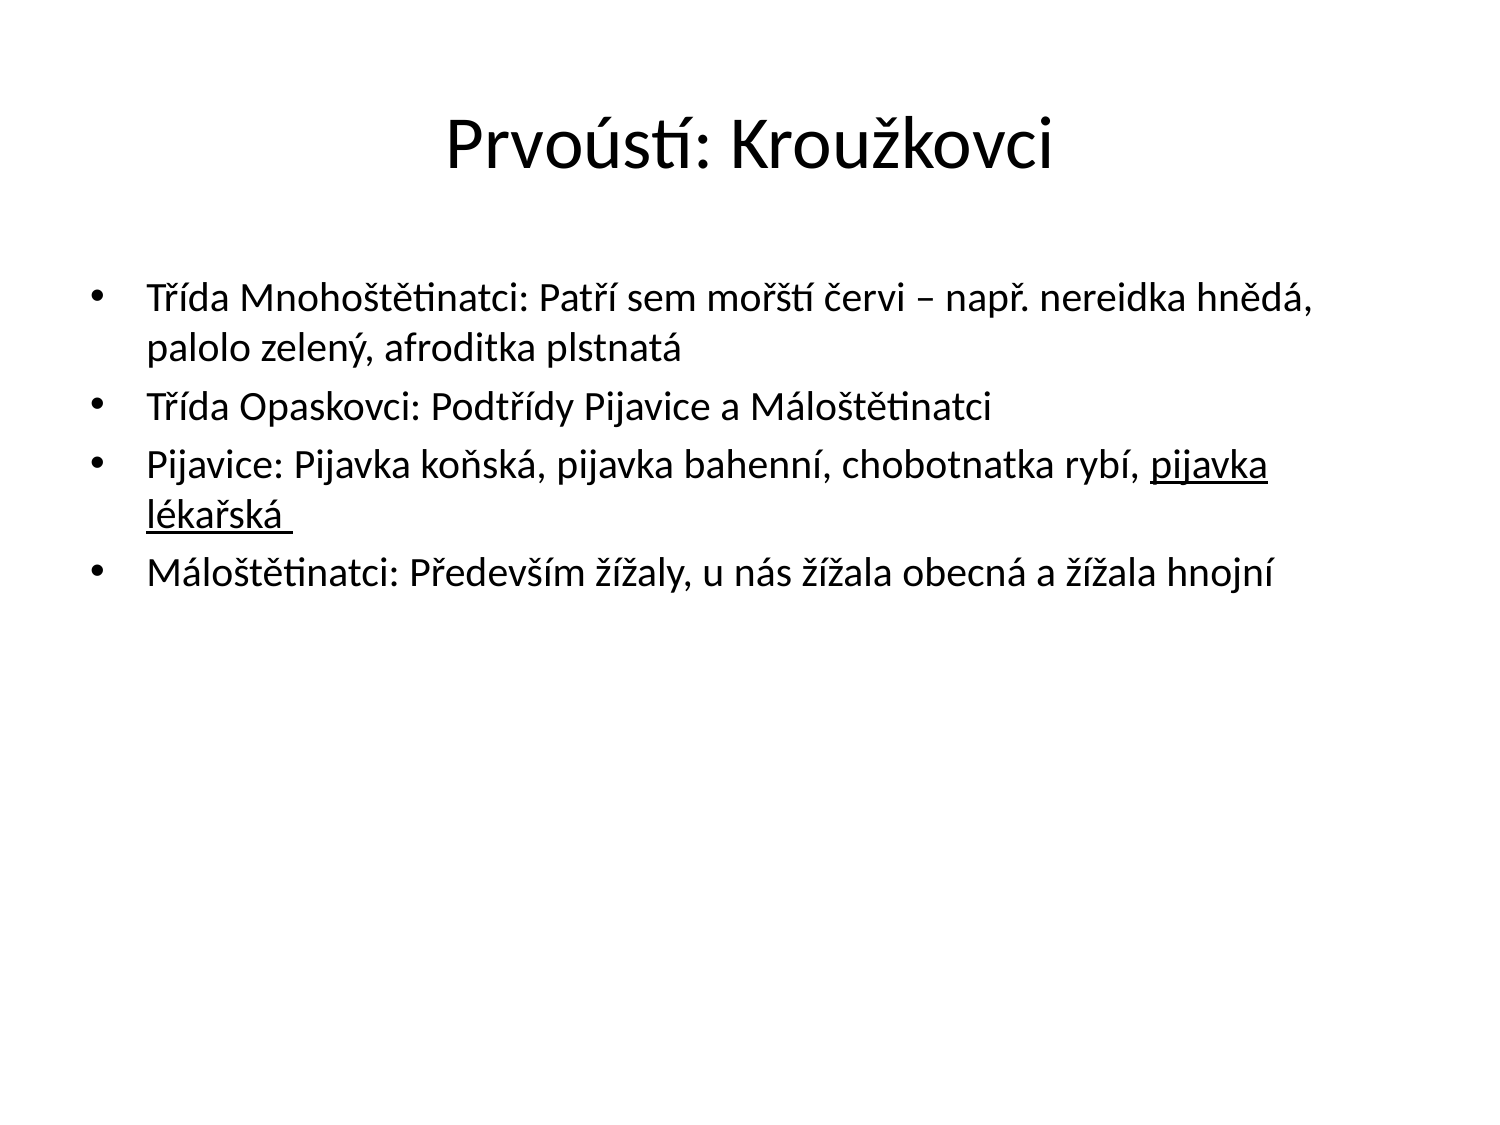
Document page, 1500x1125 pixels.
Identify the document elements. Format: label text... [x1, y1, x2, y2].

title Prvoústí: Kroužkovci [75, 45, 1425, 233]
list Třída Mnohoštětinatci: Patří sem mořští červi – např. nereidka hnědá, palolo zelený, afroditka plstnatá Třída Opaskovci: Podtřídy Pijavice a Máloštětinatci Pijavice: Pijavka koňská, pijavka bahenní, chobotnatka rybí, pijavka lékařská Máloštětinatci: Především žížaly, u nás žížala obecná a žížala hnojní [75, 262, 1425, 1005]
